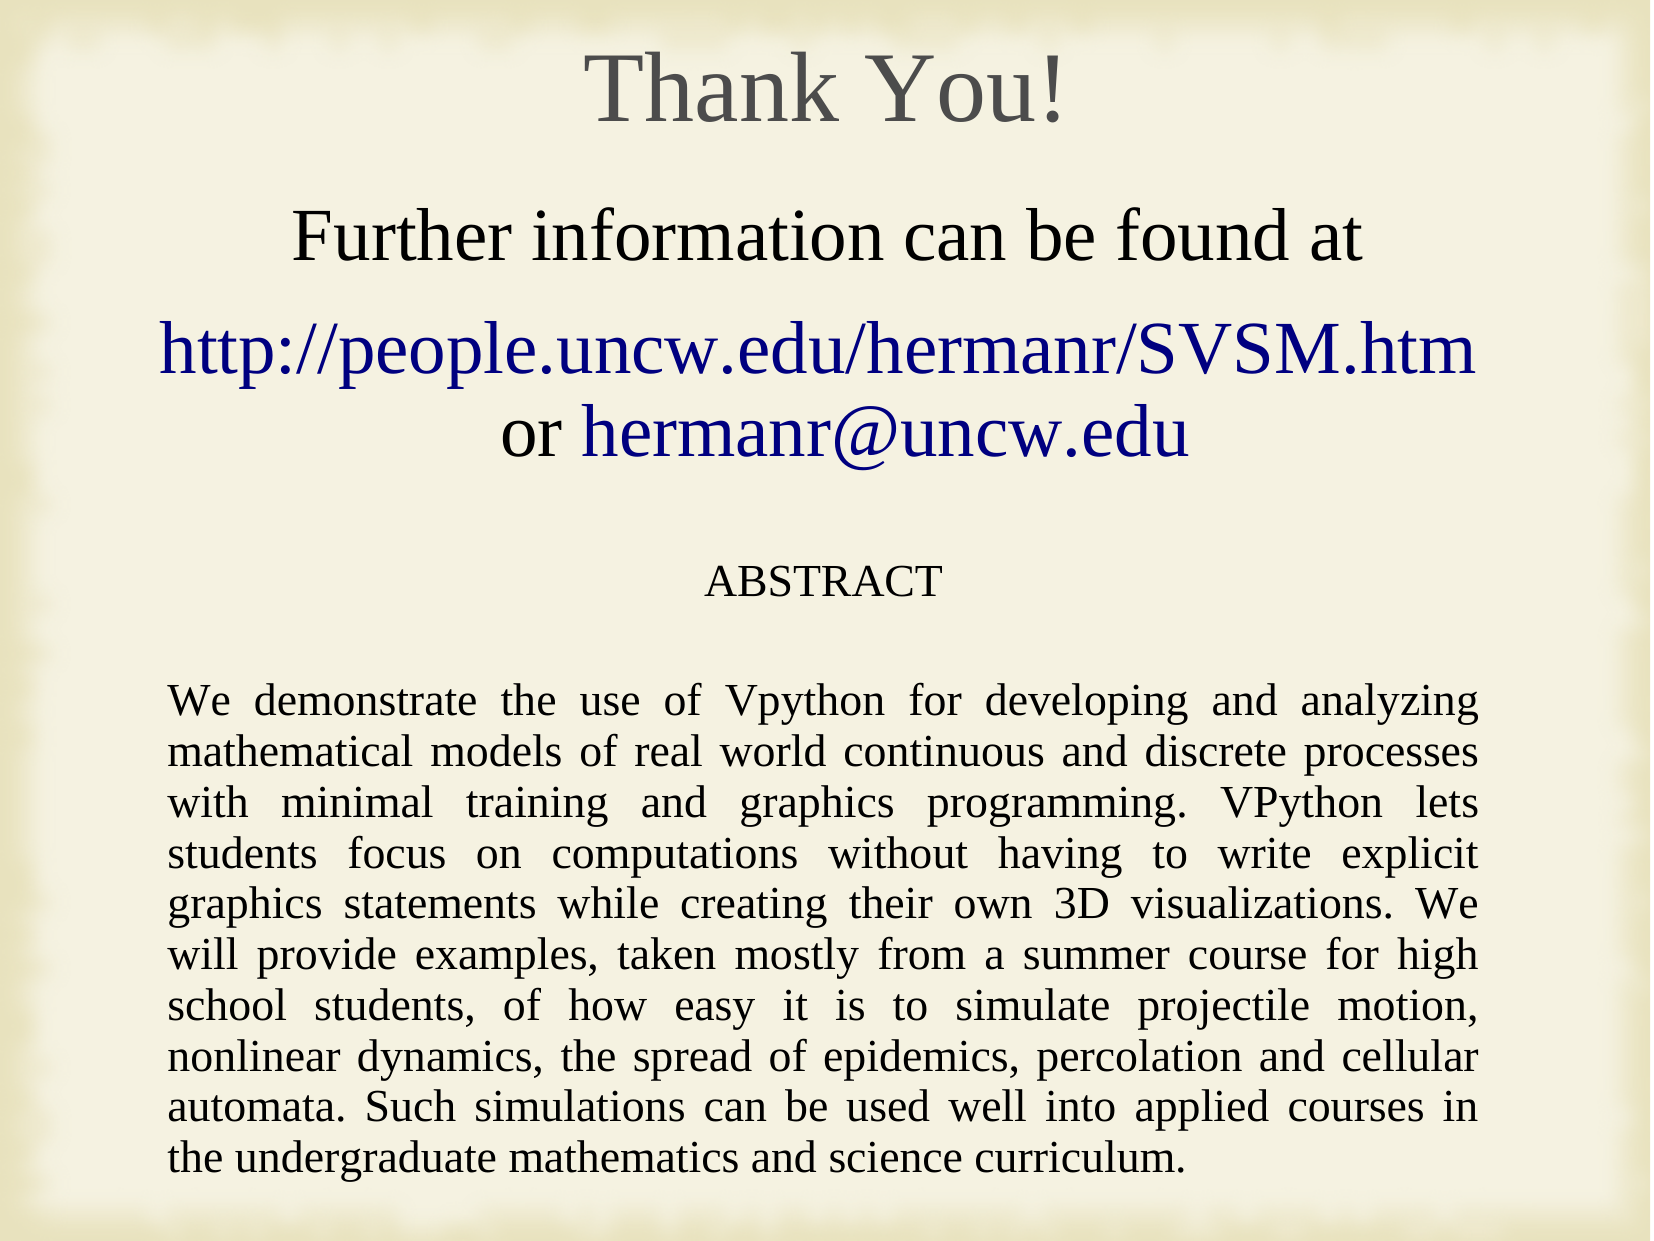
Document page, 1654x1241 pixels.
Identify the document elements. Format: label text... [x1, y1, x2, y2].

list Further information can be found at http://people.uncw.edu/hermanr/SVSM.htm or hermanr@uncw.edu [75, 193, 1564, 532]
title Thank You! [82, 0, 1571, 185]
picture [0, 0, 1651, 1241]
text_box ABSTRACT We demonstrate the use of Vpython for developing and analyzing mathematical models of real world continuous and discrete processes with minimal training and graphics programming. VPython lets students focus on computations without having to write explicit graphics statements while creating their own 3D visualizations. We will provide examples, taken mostly from a summer course for high school students, of how easy it is to simulate projectile motion, nonlinear dynamics, the spread of epidemics, percolation and cellular automata. Such simulations can be used well into applied courses in the undergraduate mathematics and science curriculum. [167, 555, 1480, 1187]
